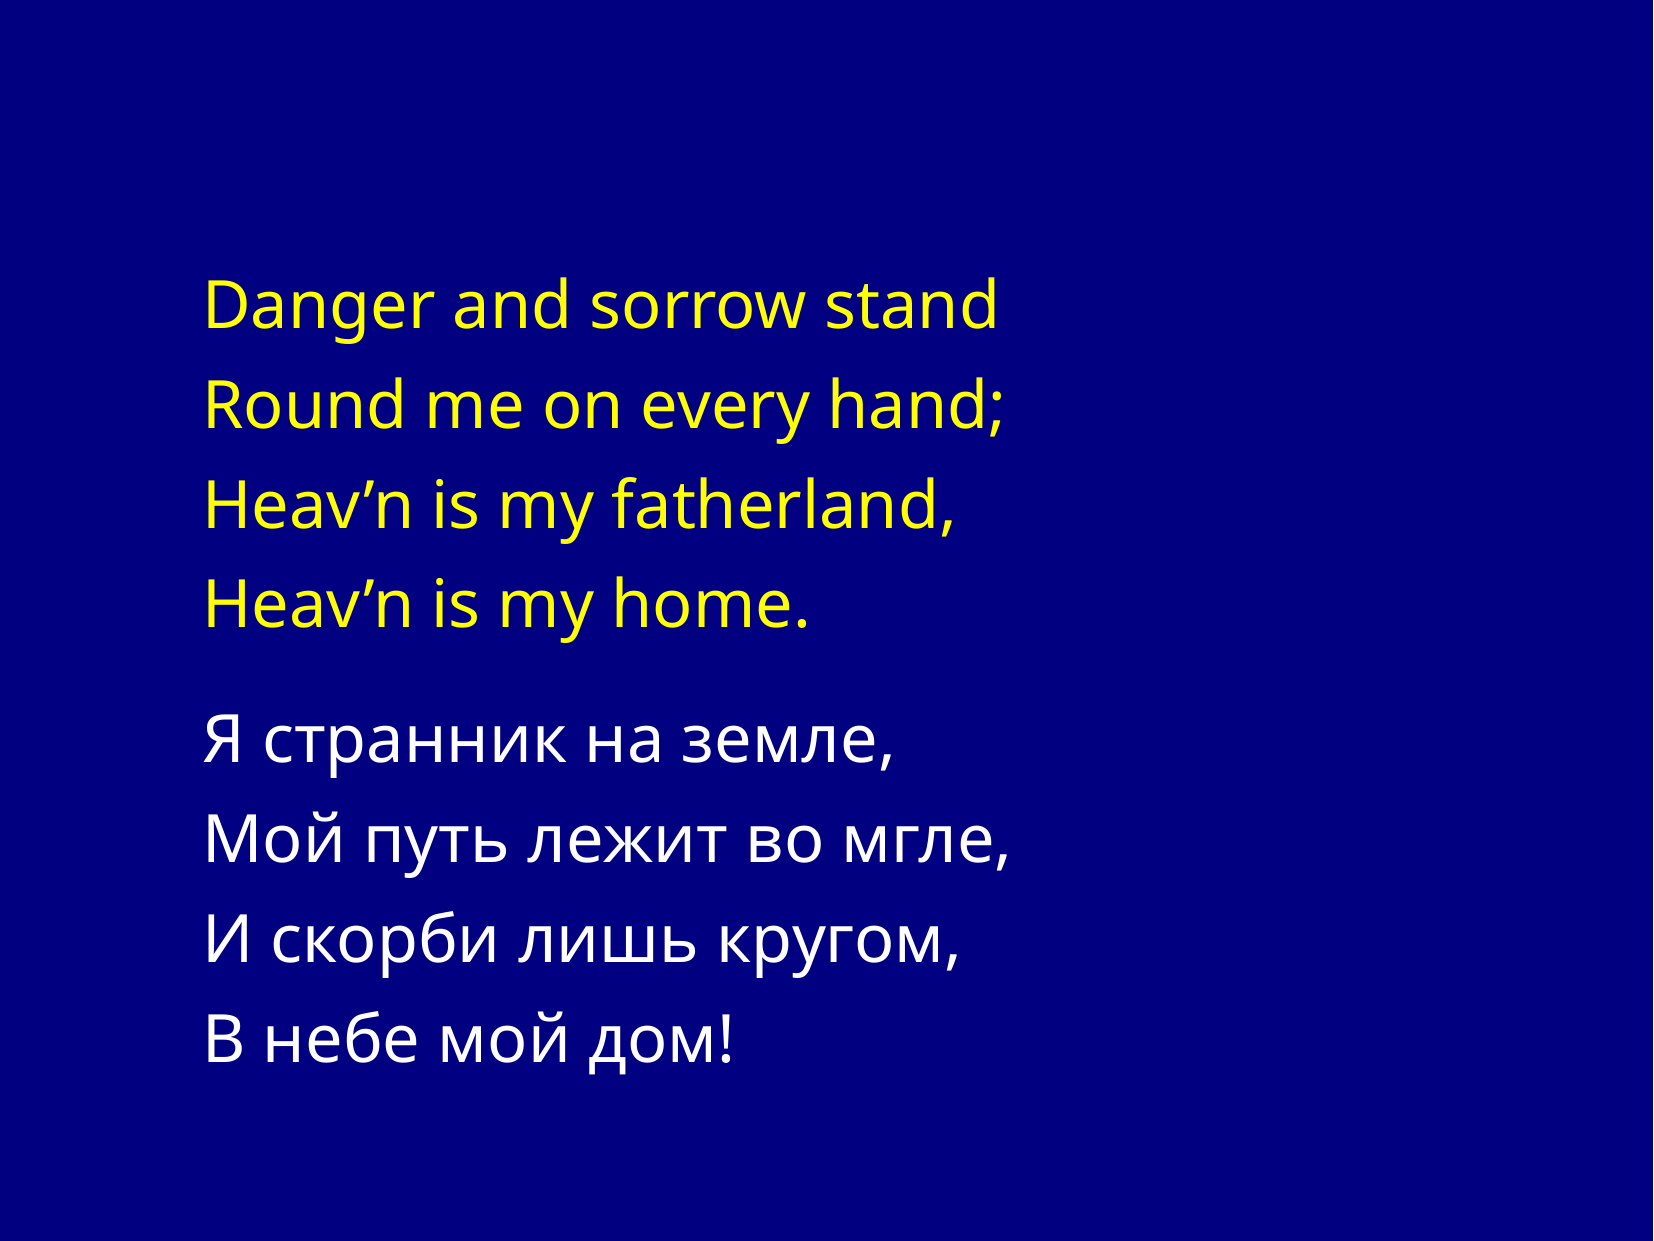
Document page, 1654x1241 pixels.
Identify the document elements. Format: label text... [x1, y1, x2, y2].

text_box Danger and sorrow stand Round me on every hand; Heav’n is my fatherland, Heav’n is my home. [75, 150, 1576, 638]
text_box Я странник на земле, Мой путь лежит во мгле, И скорби лишь кругом, В небе мой дом! [75, 675, 1576, 1163]
